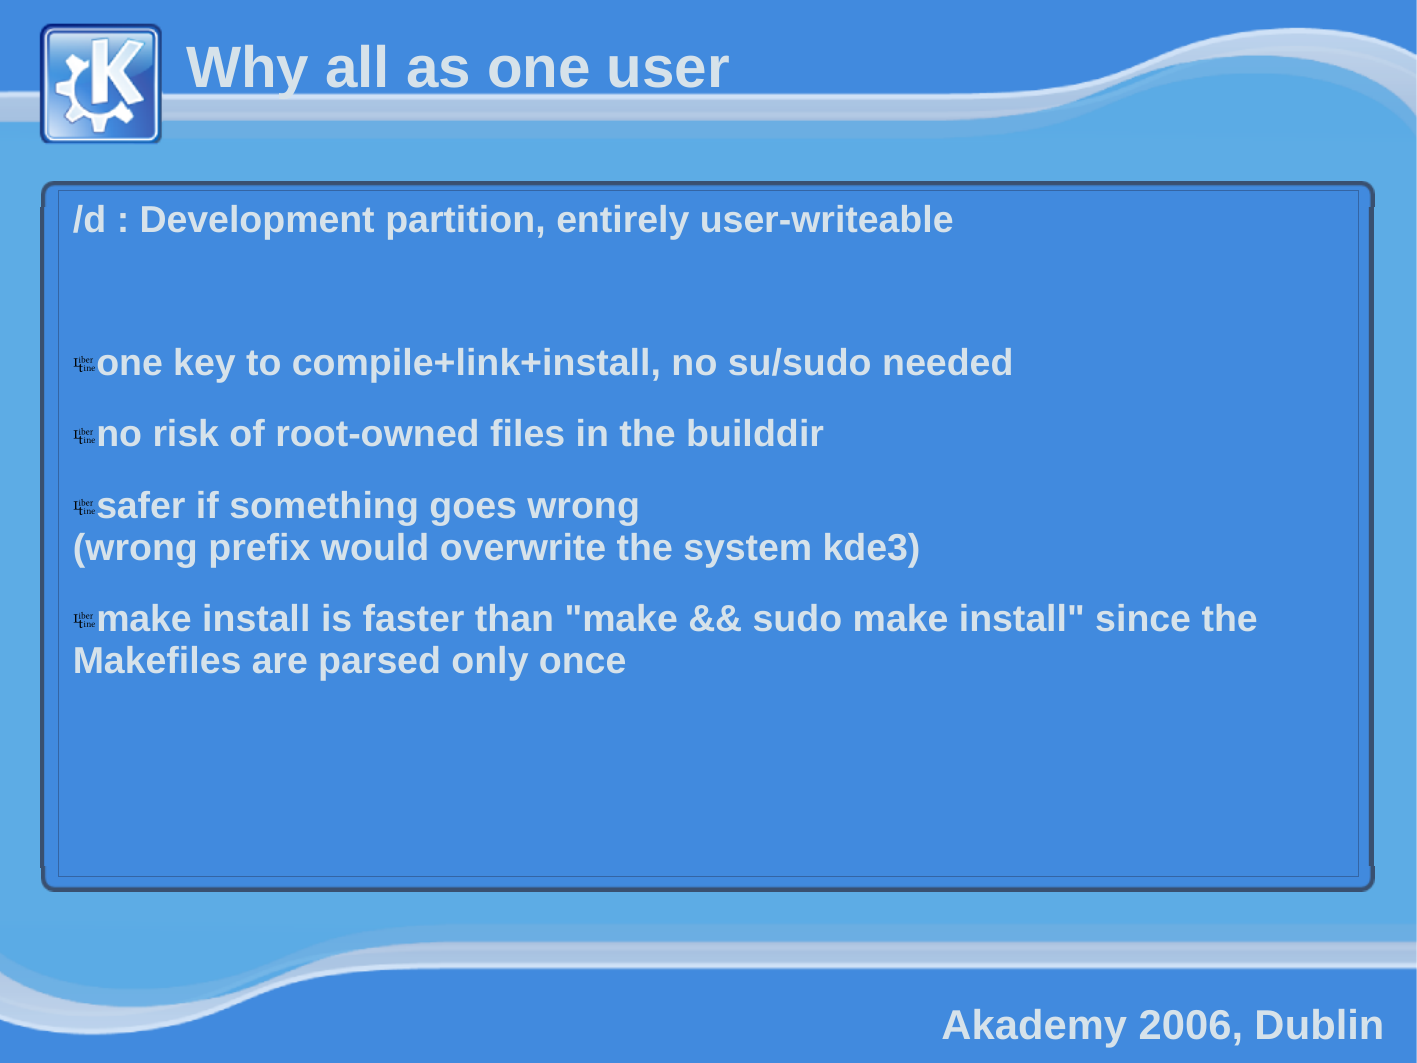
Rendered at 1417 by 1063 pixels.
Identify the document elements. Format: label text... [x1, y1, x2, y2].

picture [0, 0, 1417, 1063]
text_box /d : Development partition, entirely user-writeable one key to compile+link+install, no su/sudo needed no risk of root-owned files in the builddir safer if something goes wrong (wrong prefix would overwrite the system kde3) make install is faster than "make && sudo make install" since the Makefiles are parsed only once [58, 190, 1359, 877]
text_box Why all as one user [171, 27, 1048, 105]
